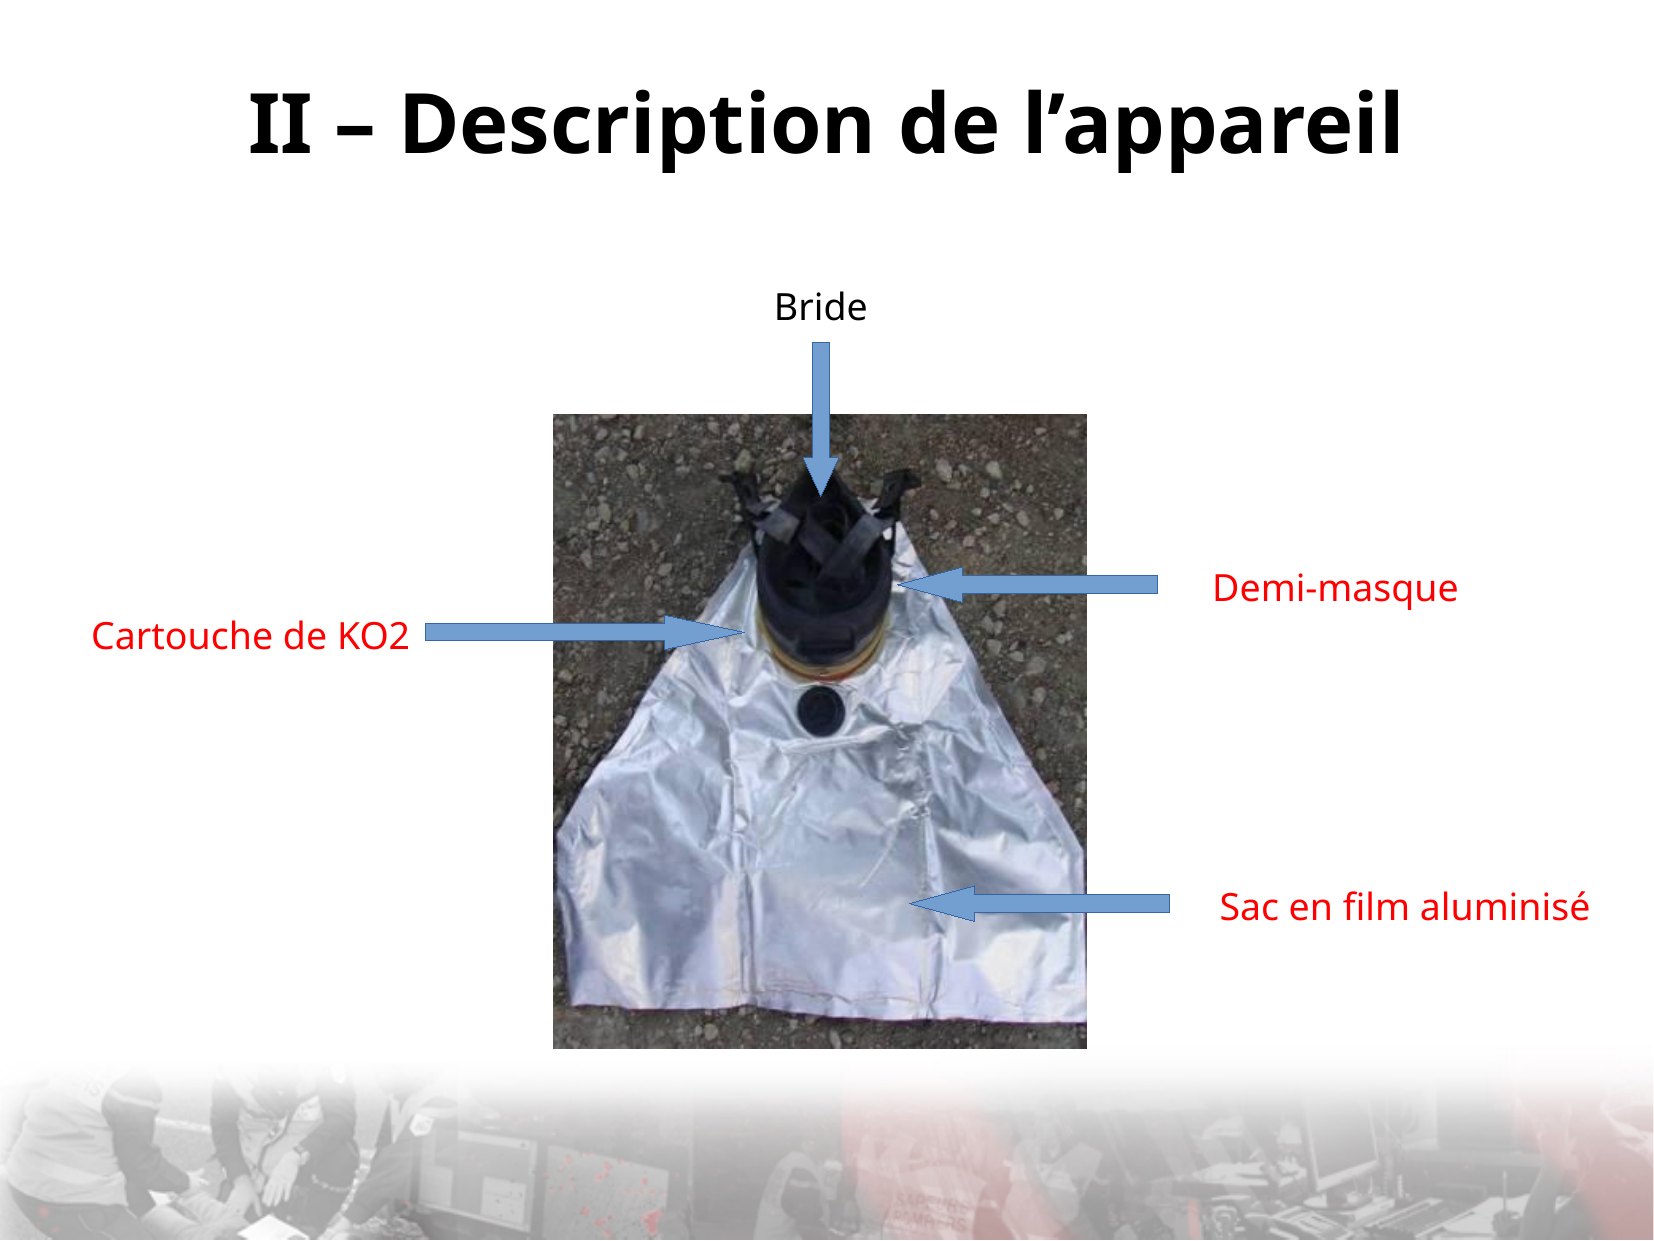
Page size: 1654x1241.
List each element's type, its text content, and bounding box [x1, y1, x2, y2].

text_box Bride [720, 272, 922, 343]
text_box [803, 342, 839, 497]
text_box [425, 615, 745, 650]
text_box [897, 566, 1158, 603]
text_box [909, 885, 1170, 922]
text_box Cartouche de KO2 [64, 602, 438, 663]
text_box Demi-masque [1181, 554, 1501, 615]
picture [0, 0, 1654, 1240]
text_box Sac en film aluminisé [1204, 873, 1607, 934]
title II – Description de l’appareil [82, 40, 1571, 201]
